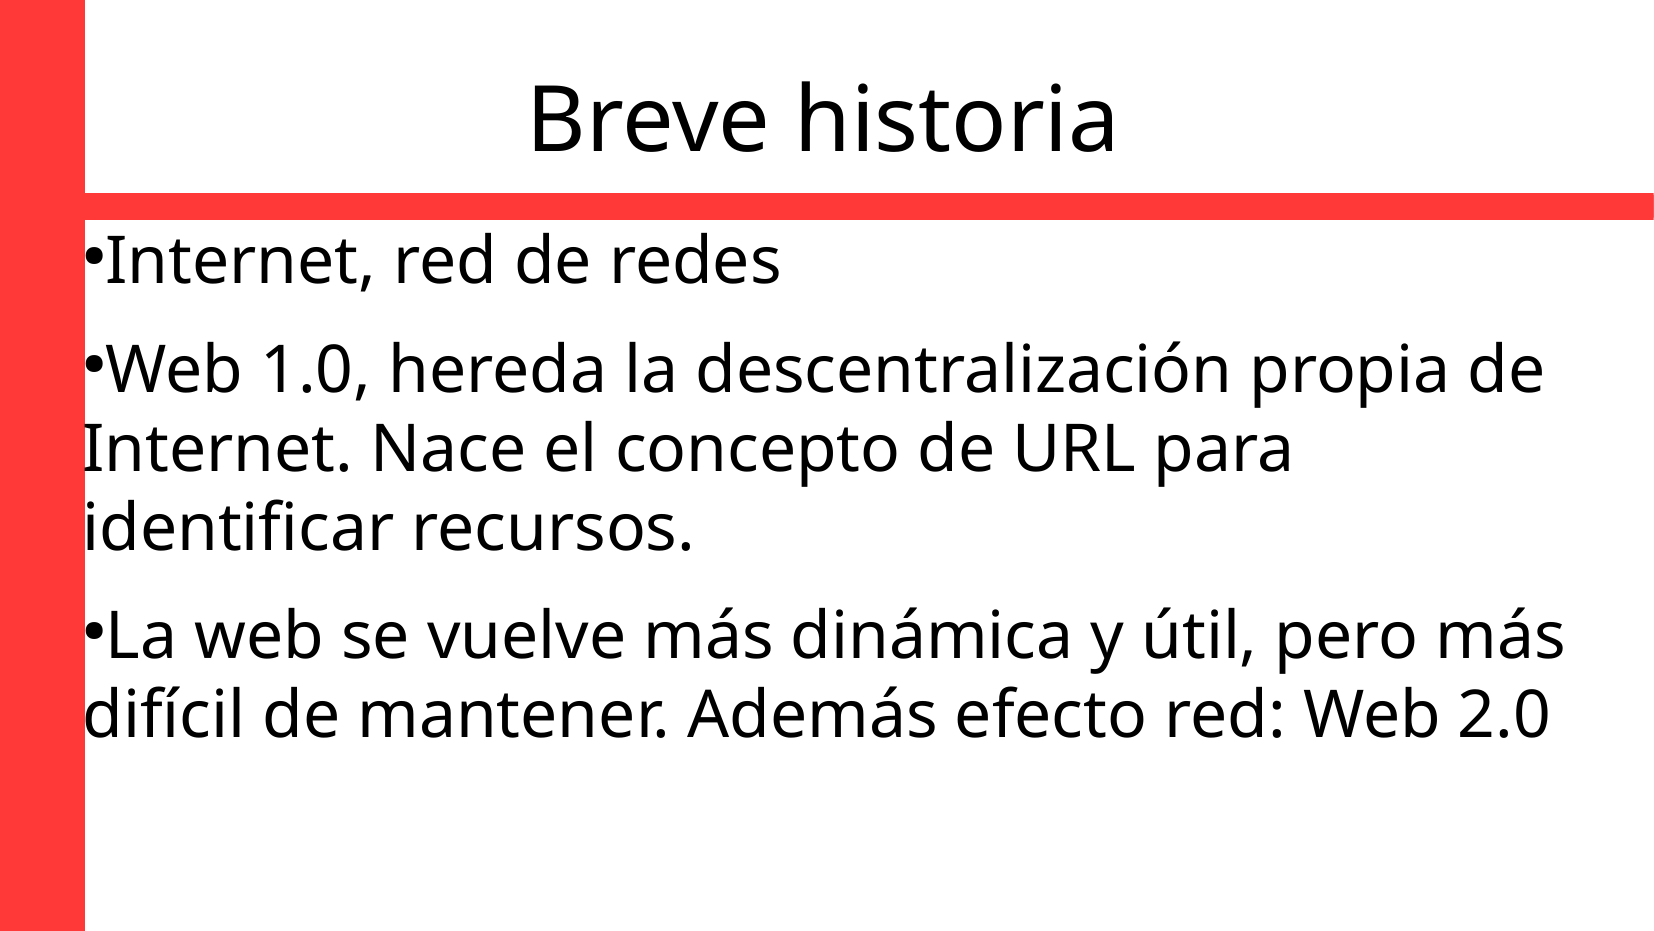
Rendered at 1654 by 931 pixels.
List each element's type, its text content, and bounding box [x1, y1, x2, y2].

title Breve historia [82, 37, 1571, 193]
list Internet, red de redes Web 1.0, hereda la descentralización propia de Internet. Nace el concepto de URL para identificar recursos. La web se vuelve más dinámica y útil, pero más difícil de mantener. Además efecto red: Web 2.0 [82, 217, 1571, 758]
